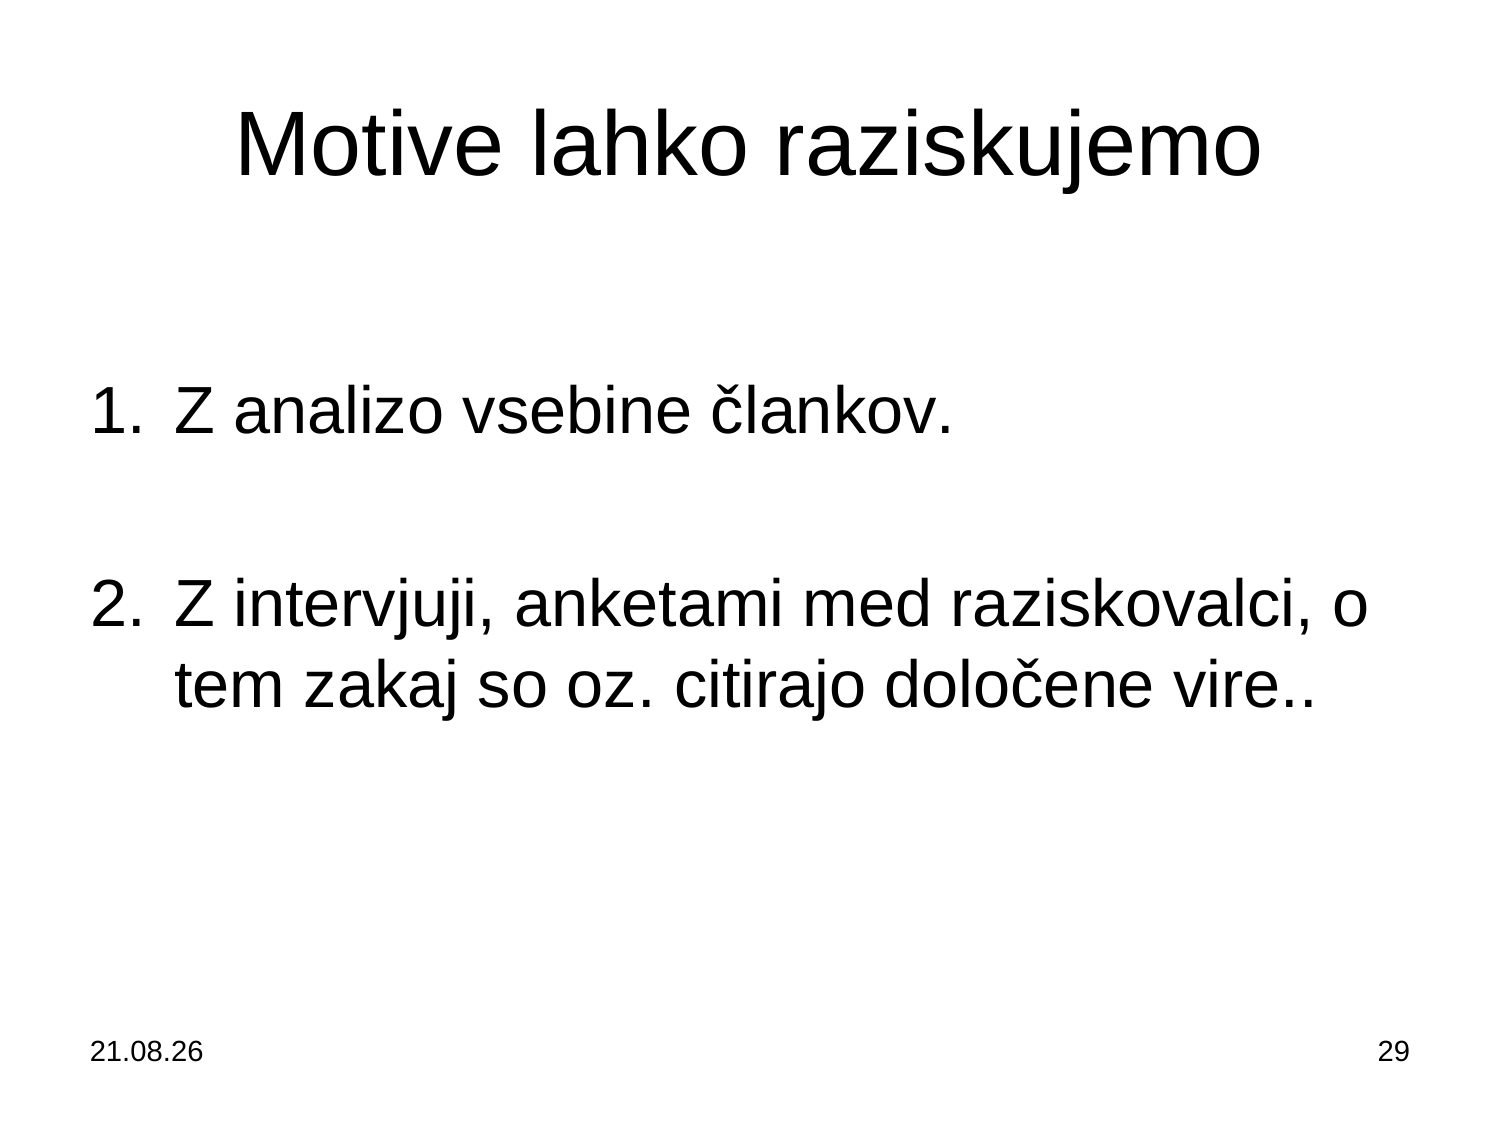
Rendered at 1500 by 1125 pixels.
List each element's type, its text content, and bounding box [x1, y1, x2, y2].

list Z analizo vsebine člankov. Z intervjuji, anketami med raziskovalci, o tem zakaj so oz. citirajo določene vire.. [75, 262, 1426, 1006]
title Motive lahko raziskujemo [75, 45, 1426, 233]
text_box <number> [1074, 1024, 1426, 1103]
text_box 05.11.14 [74, 1024, 426, 1103]
